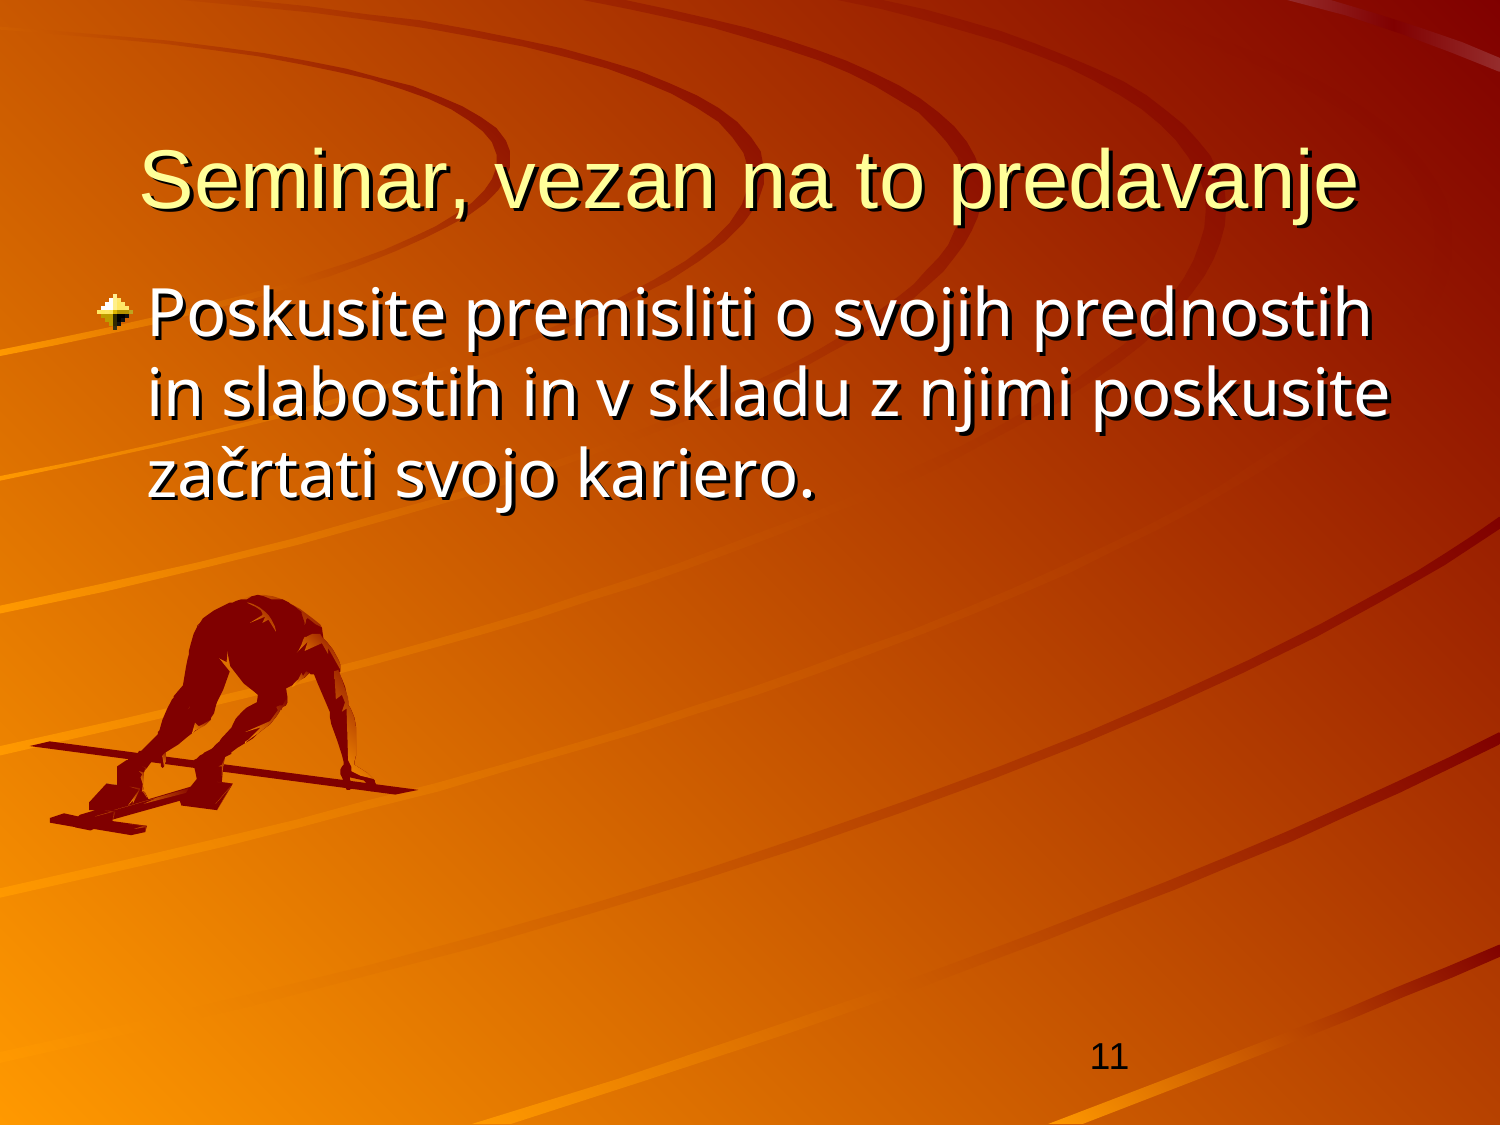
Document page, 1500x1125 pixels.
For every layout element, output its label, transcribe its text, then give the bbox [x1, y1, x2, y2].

title Seminar, vezan na to predavanje [75, 25, 1426, 233]
list Poskusite premisliti o svojih prednostih in slabostih in v skladu z njimi poskusite začrtati svojo kariero. [75, 262, 1426, 1006]
